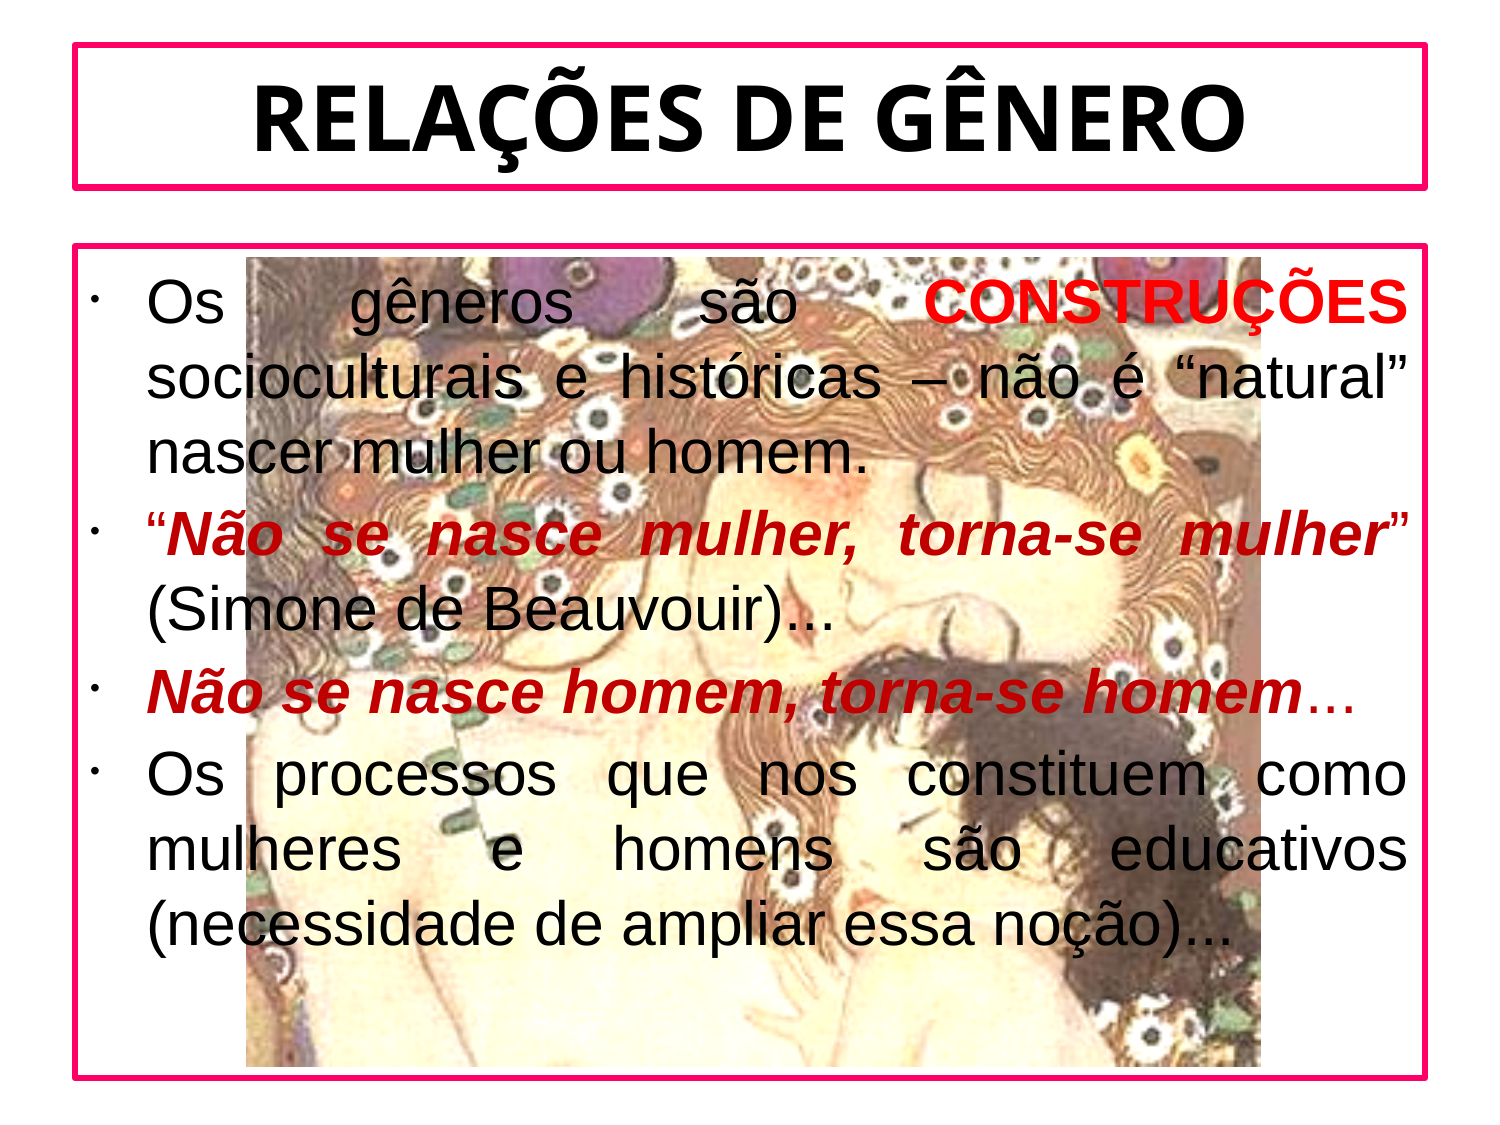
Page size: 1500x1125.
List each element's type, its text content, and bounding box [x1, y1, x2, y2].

text_box Os gêneros são CONSTRUÇÕES socioculturais e históricas – não é “natural” nascer mulher ou homem. “Não se nasce mulher, torna-se mulher” (Simone de Beauvouir)... Não se nasce homem, torna-se homem... Os processos que nos constituem como mulheres e homens são educativos (necessidade de ampliar essa noção)... [74, 246, 1425, 1079]
text_box RELAÇÕES DE GÊNERO [74, 45, 1425, 188]
